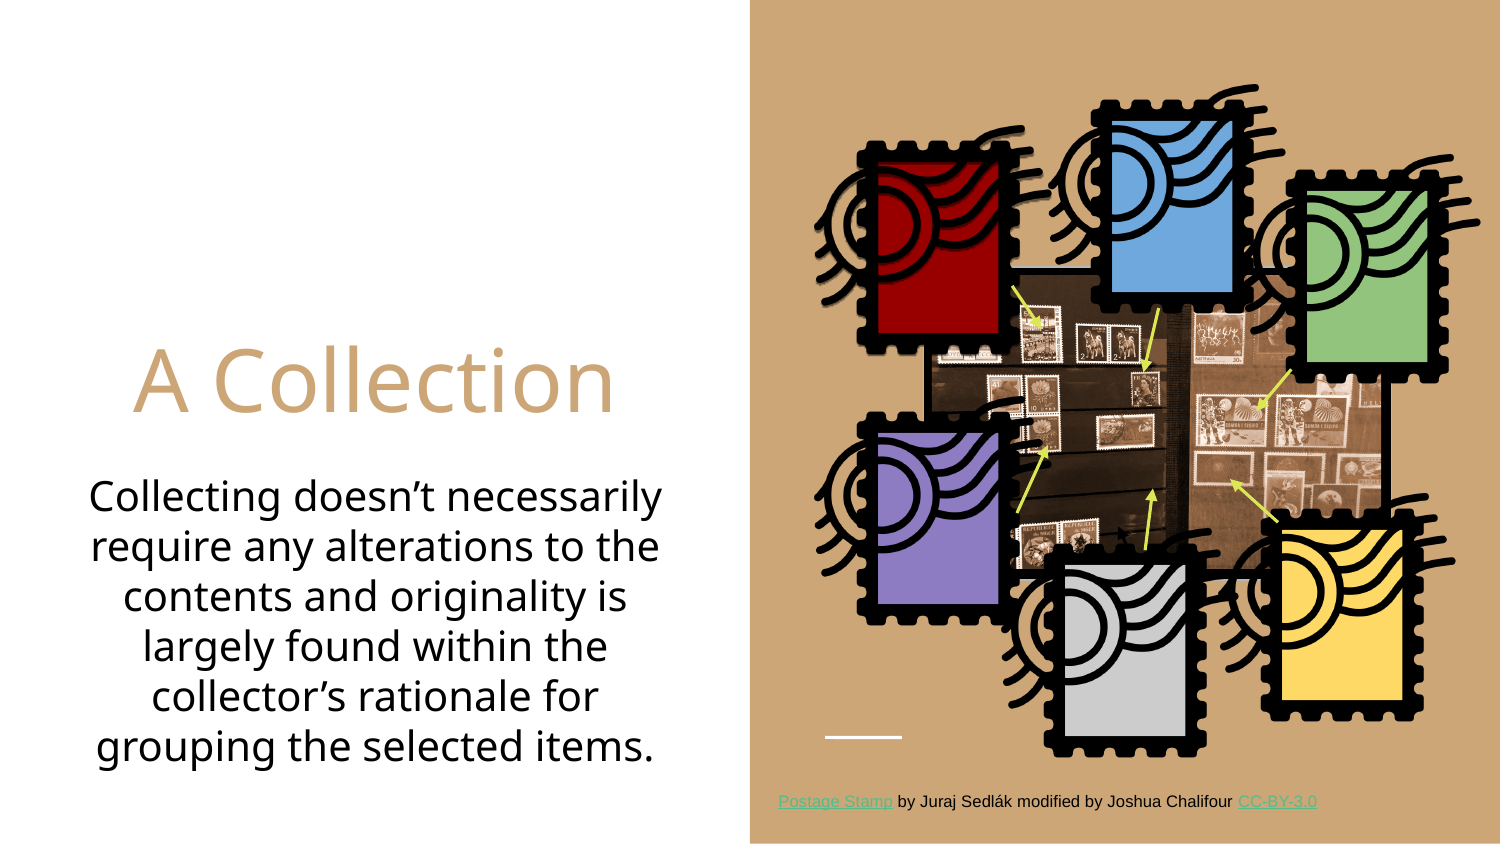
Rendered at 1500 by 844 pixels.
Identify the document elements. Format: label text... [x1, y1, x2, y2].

title A Collection [43, 152, 708, 446]
picture [810, 82, 1482, 761]
text_box Postage Stamp by Juraj Sedlák modified by Joshua Chalifour CC-BY-3.0 [763, 775, 1457, 832]
subtitle Collecting doesn’t necessarily require any alterations to the contents and originality is largely found within the collector’s rationale for grouping the selected items. [43, 454, 708, 713]
text_box [1382, 387, 1392, 491]
text_box [923, 359, 931, 394]
